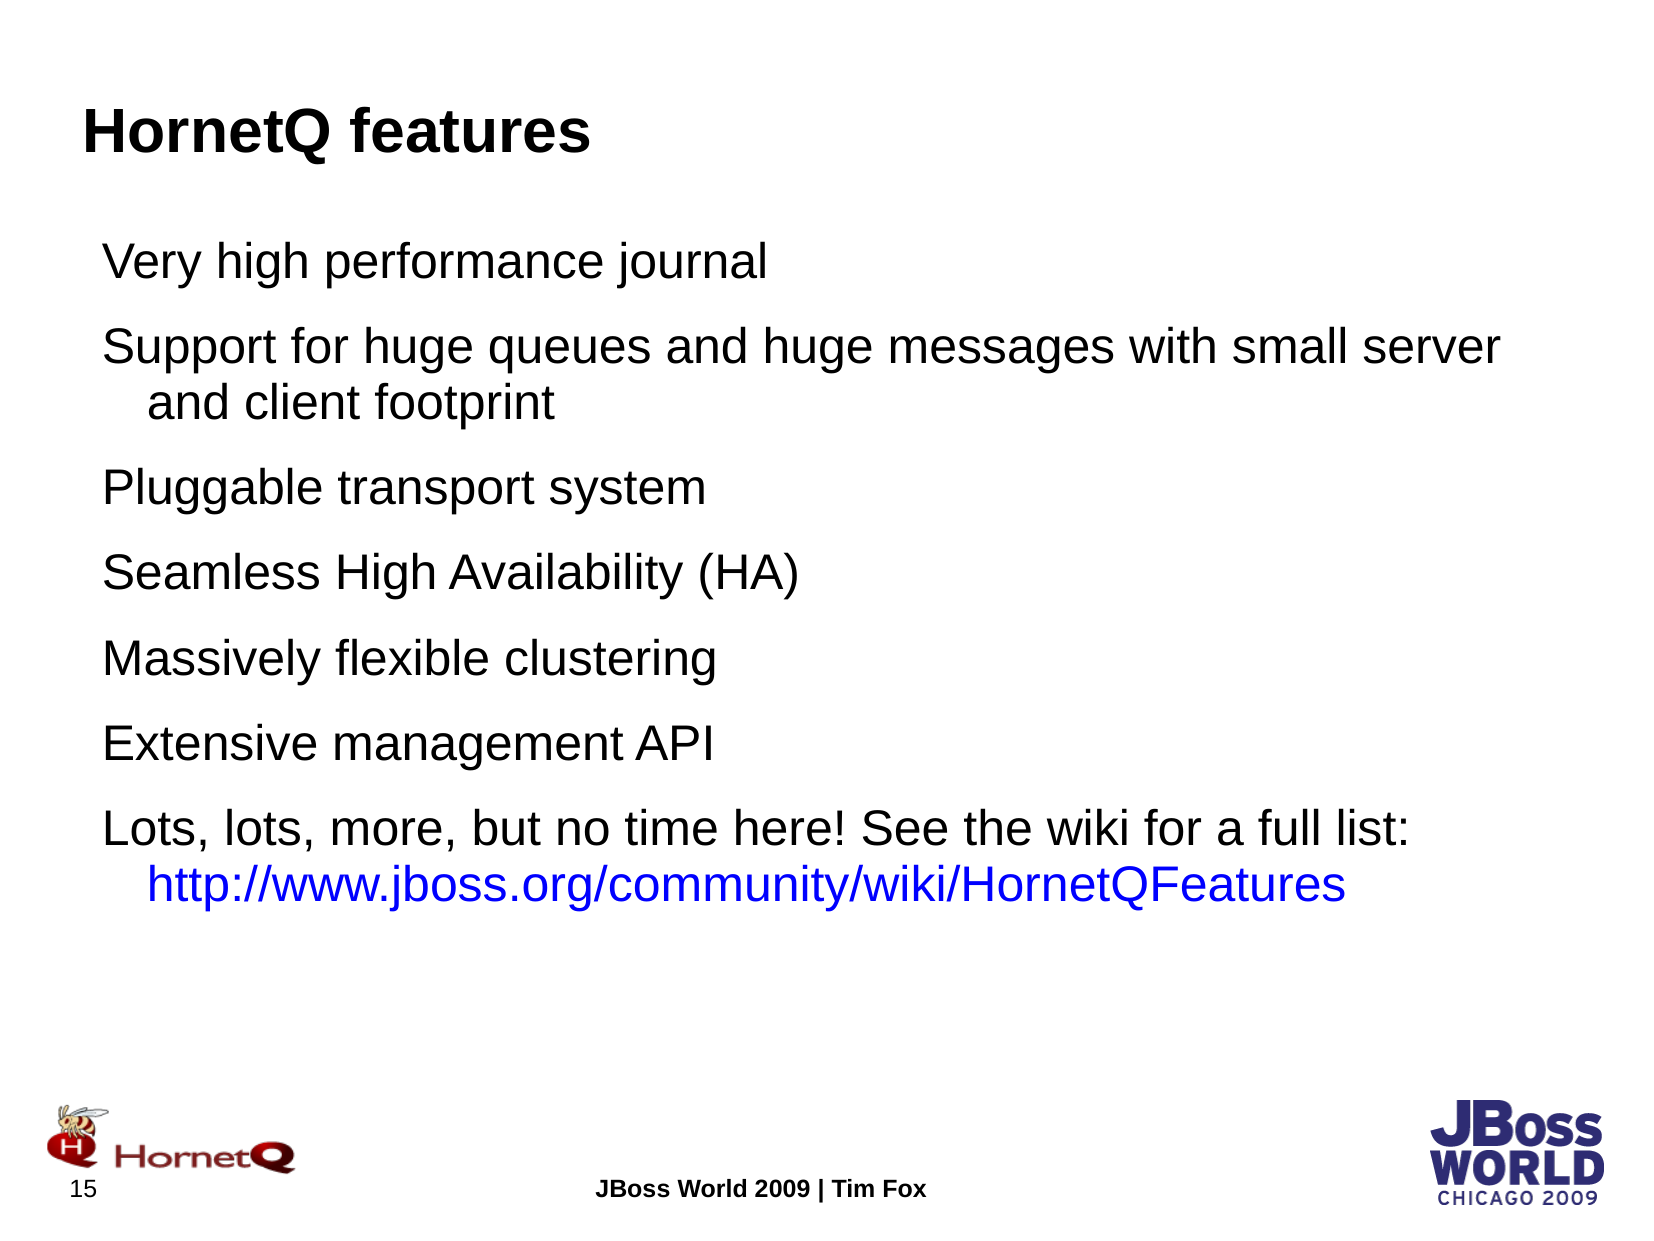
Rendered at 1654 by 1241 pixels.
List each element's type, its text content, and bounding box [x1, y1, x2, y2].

title HornetQ features [82, 37, 1571, 226]
picture [1430, 1099, 1604, 1212]
picture [46, 1101, 297, 1177]
list Very high performance journal Support for huge queues and huge messages with small server and client footprint Pluggable transport system Seamless High Availability (HA) Massively flexible clustering Extensive management API Lots, lots, more, but no time here! See the wiki for a full list: http://www.jboss.org/community/wiki/HornetQFeatures [86, 232, 1576, 1088]
